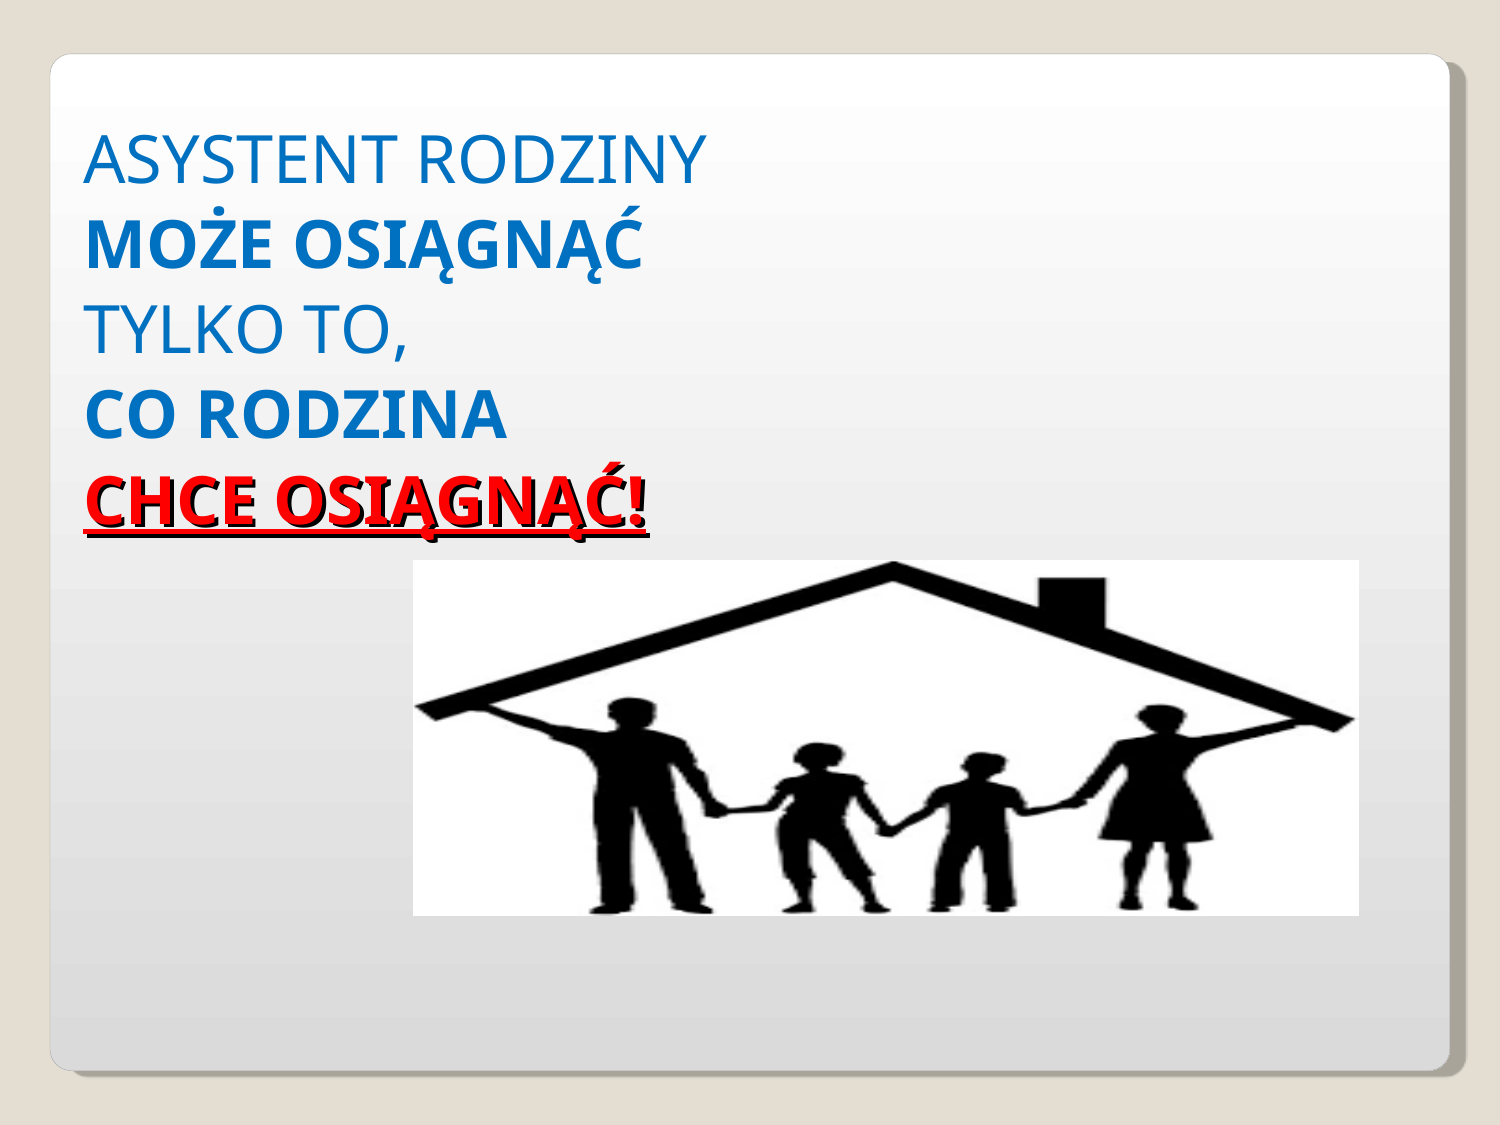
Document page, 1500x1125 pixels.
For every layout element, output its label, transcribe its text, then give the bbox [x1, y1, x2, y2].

picture [413, 560, 1359, 916]
text_box ASYSTENT RODZINY MOŻE OSIĄGNĄĆ TYLKO TO, CO RODZINA CHCE OSIĄGNĄĆ! [53, 101, 1404, 959]
